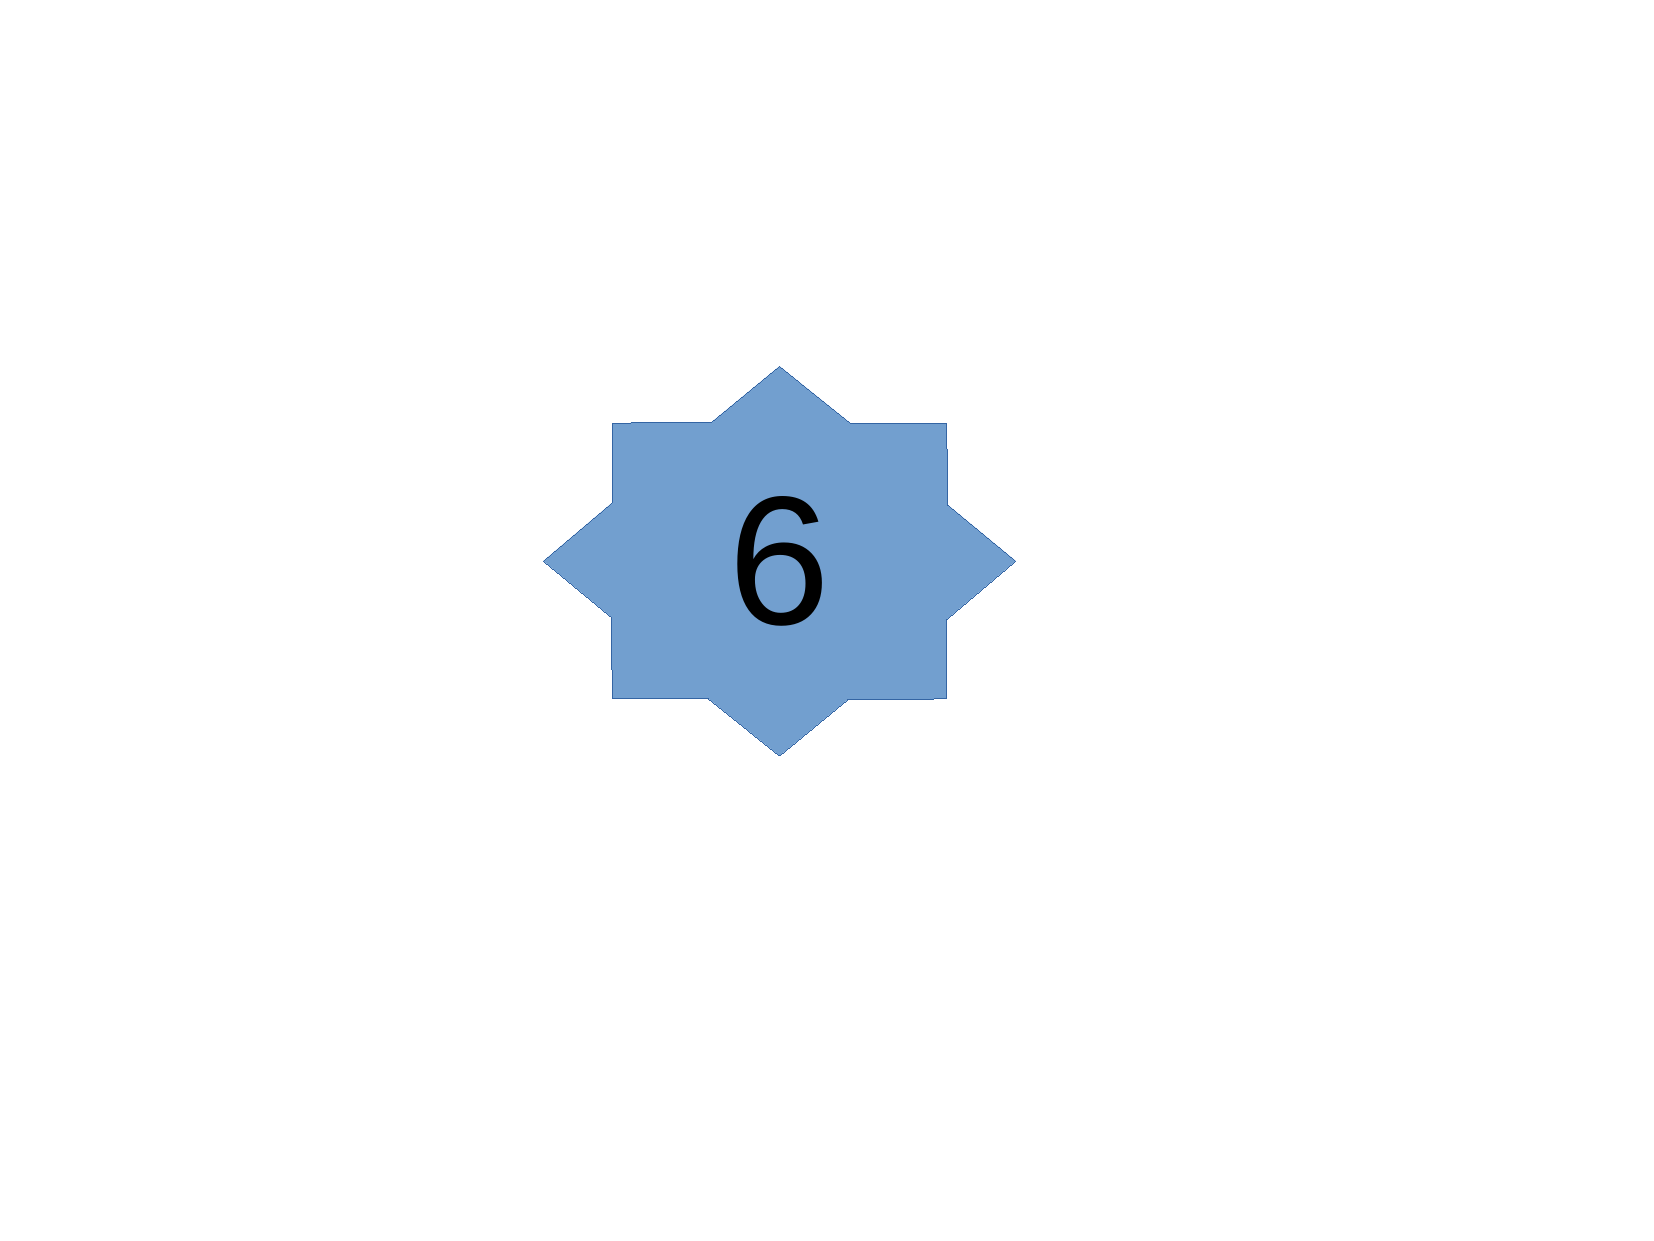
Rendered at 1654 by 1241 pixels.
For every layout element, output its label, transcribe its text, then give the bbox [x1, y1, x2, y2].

text_box 6 [543, 366, 1016, 756]
